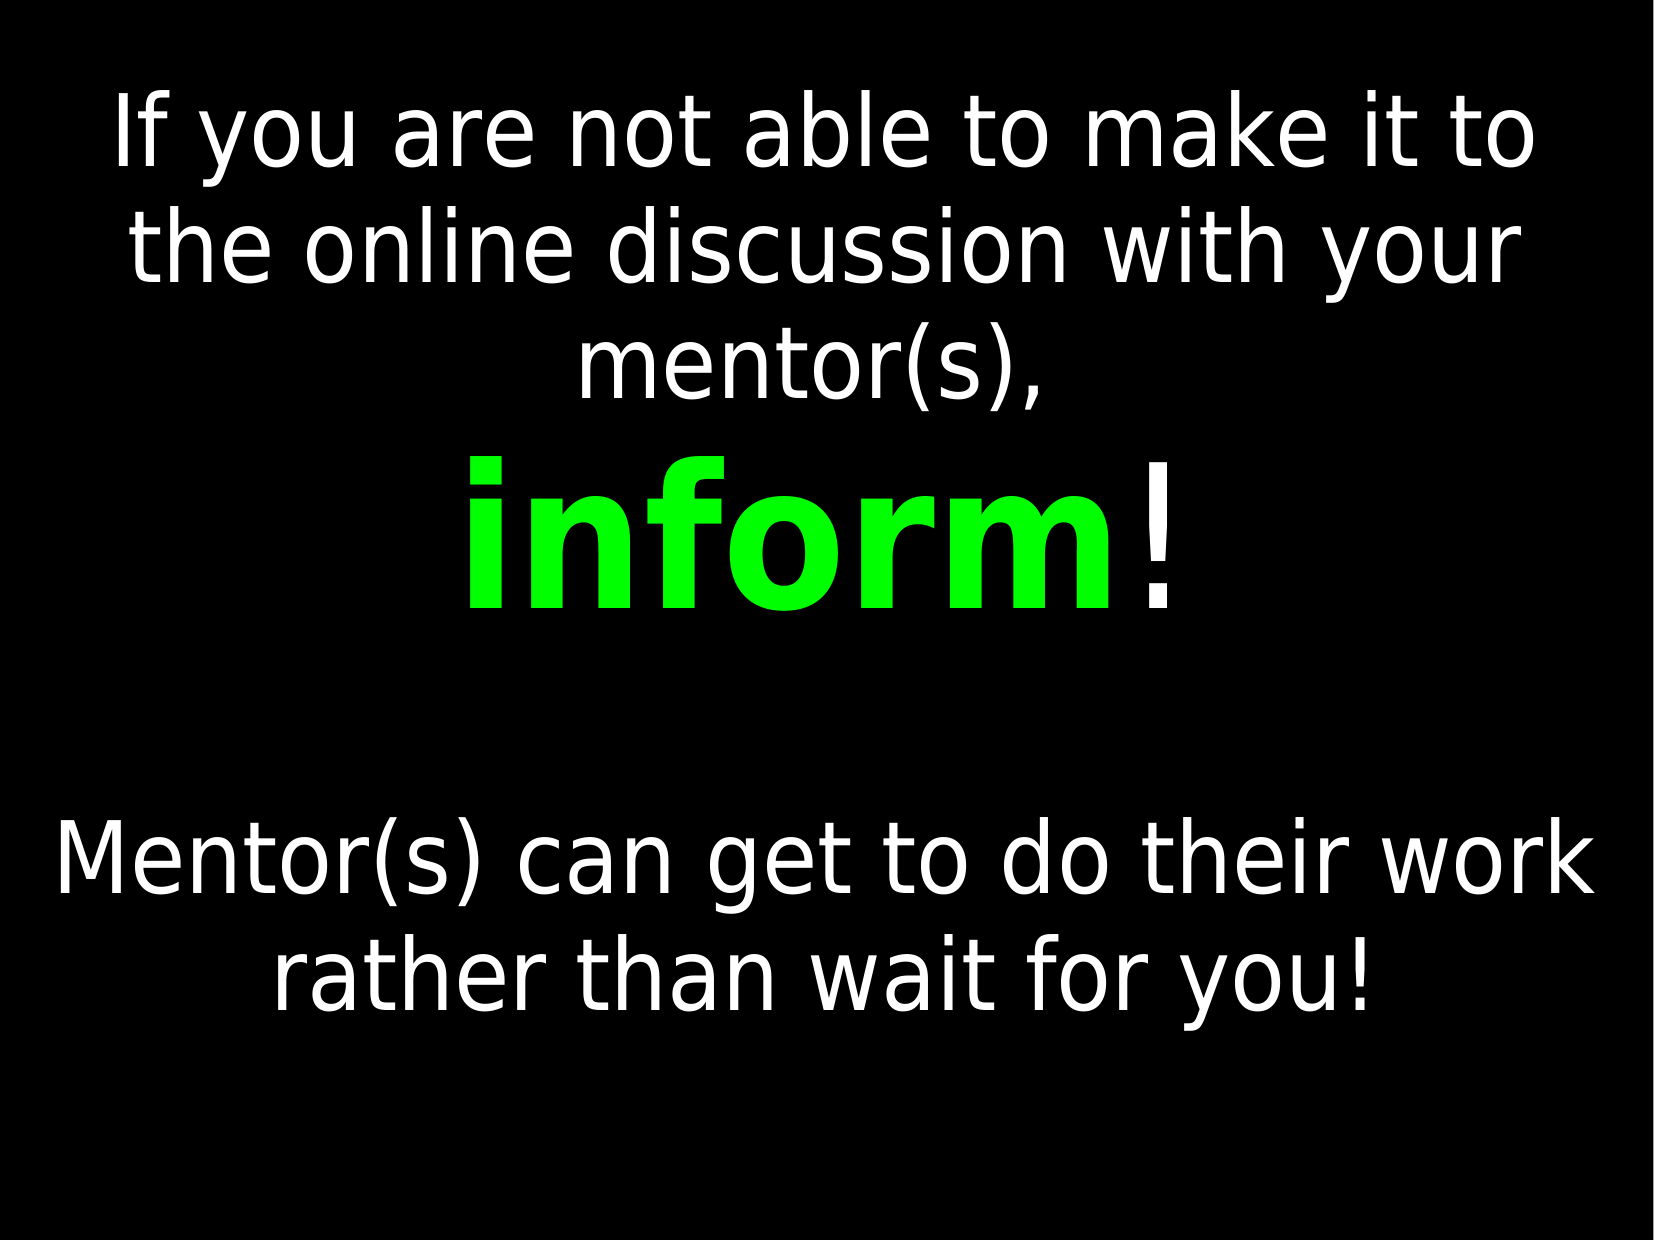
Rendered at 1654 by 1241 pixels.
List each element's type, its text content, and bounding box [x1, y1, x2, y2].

text_box If you are not able to make it to the online discussion with your mentor(s), inform! Mentor(s) can get to do their work rather than wait for you! [37, 66, 1613, 1163]
